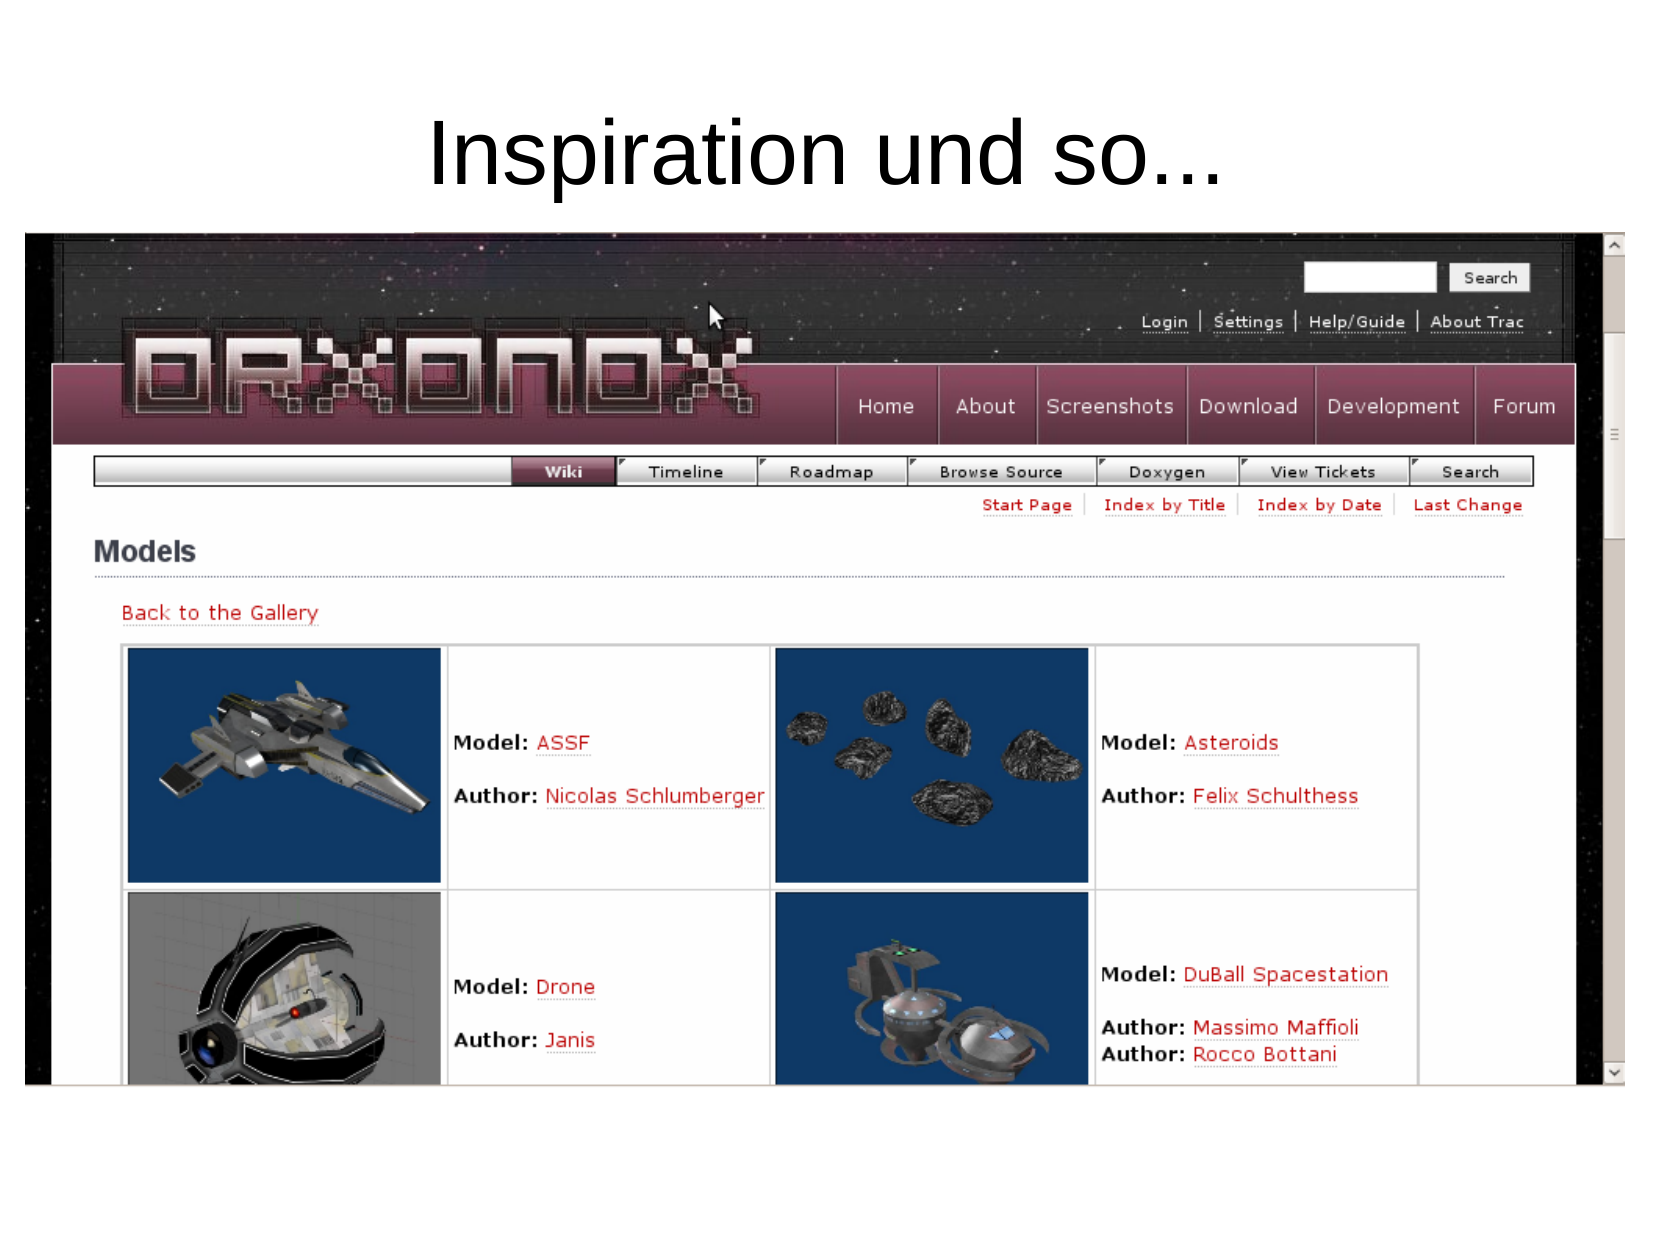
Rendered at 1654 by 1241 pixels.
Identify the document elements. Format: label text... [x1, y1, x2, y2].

title Inspiration und so... [82, 49, 1571, 232]
picture [25, 232, 1625, 1088]
